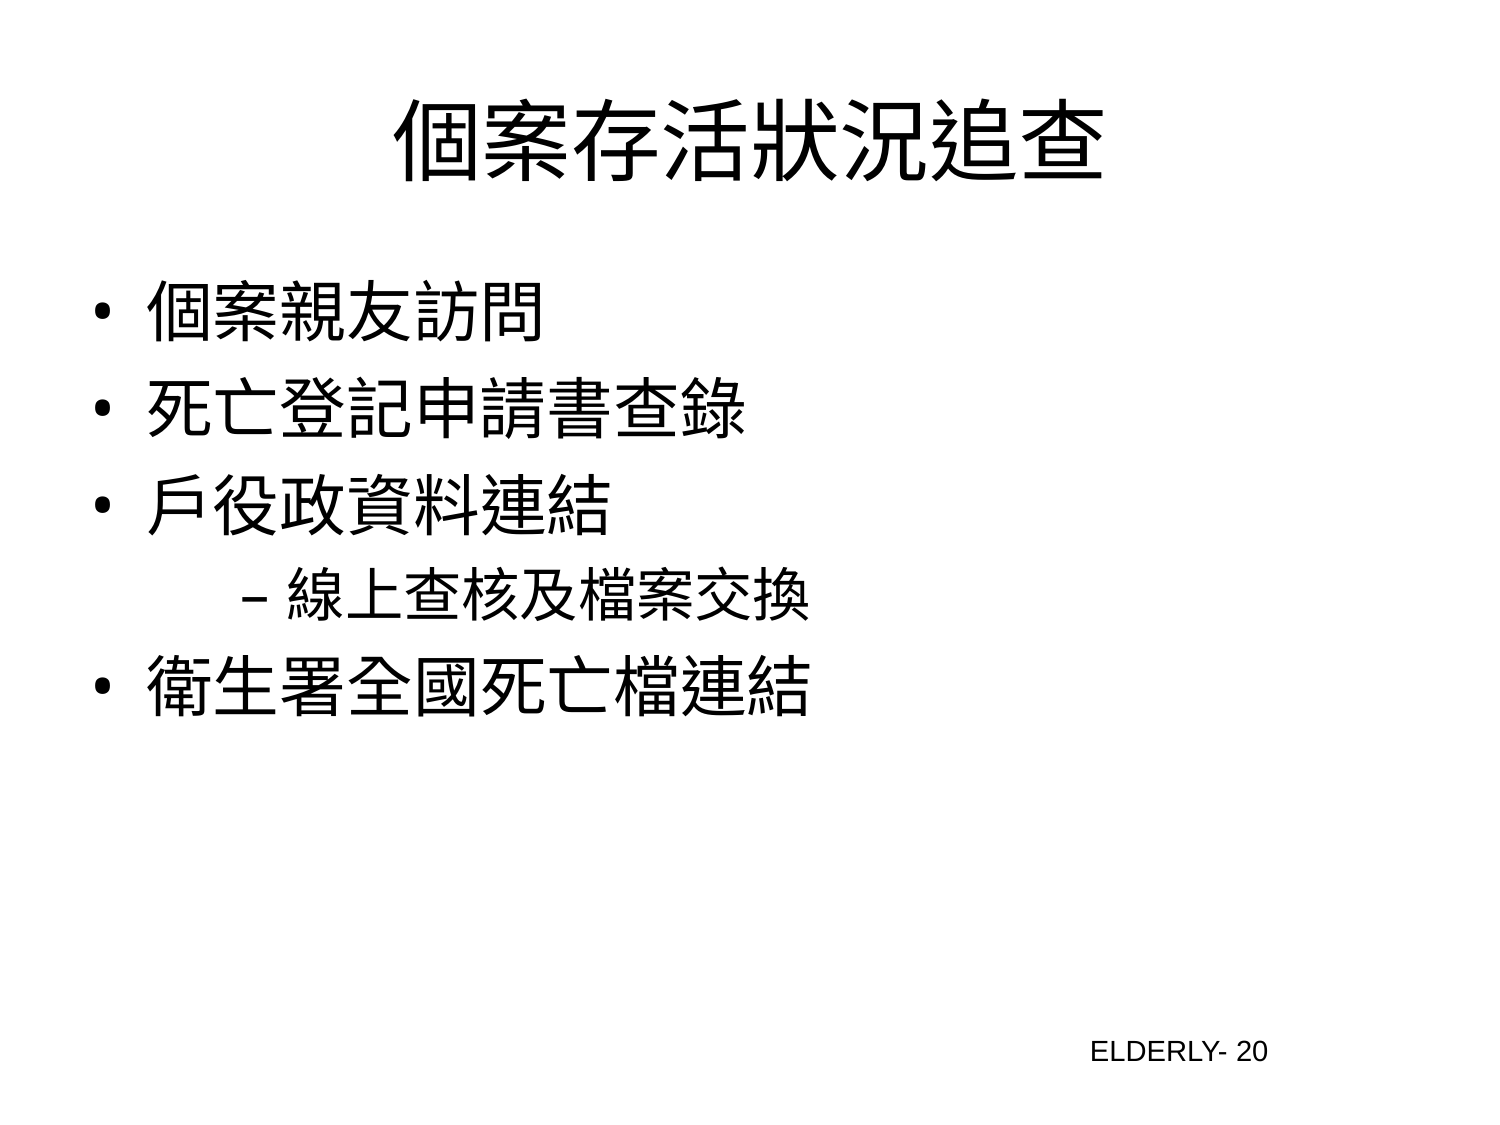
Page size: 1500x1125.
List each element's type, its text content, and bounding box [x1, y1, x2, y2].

text_box ELDERLY- [1074, 1024, 1426, 1103]
list 個案親友訪問 死亡登記申請書查錄 戶役政資料連結 線上查核及檔案交換 衛生署全國死亡檔連結 [75, 262, 1426, 1005]
title 個案存活狀況追查 [75, 45, 1426, 233]
